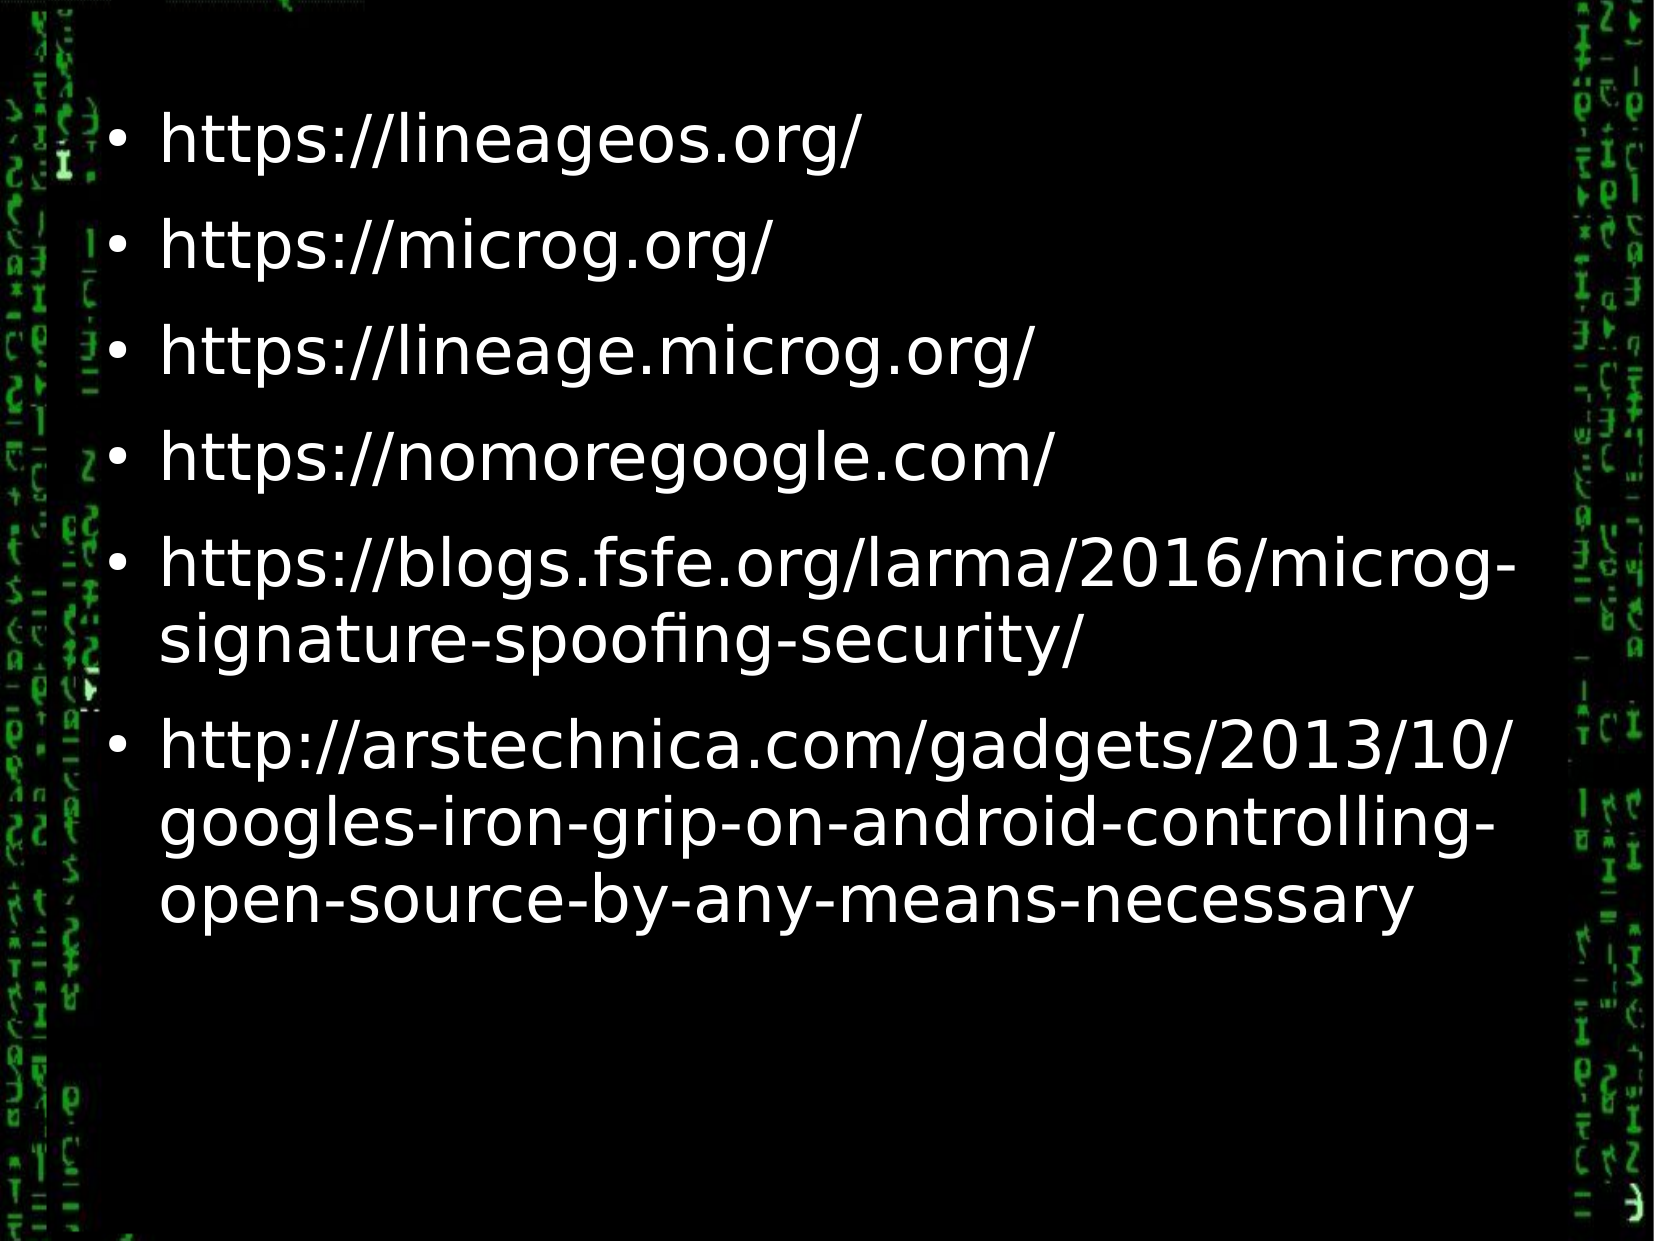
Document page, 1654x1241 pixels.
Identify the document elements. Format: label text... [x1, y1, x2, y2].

picture [0, 0, 1654, 1241]
list https://lineageos.org/ https://microg.org/ https://lineage.microg.org/ https://nomoregoogle.com/ https://blogs.fsfe.org/larma/2016/microg-signature-spoofing-security/ http://arstechnica.com/gadgets/2013/10/googles-iron-grip-on-android-controlling-open-source-by-any-means-necessary [88, 101, 1566, 952]
